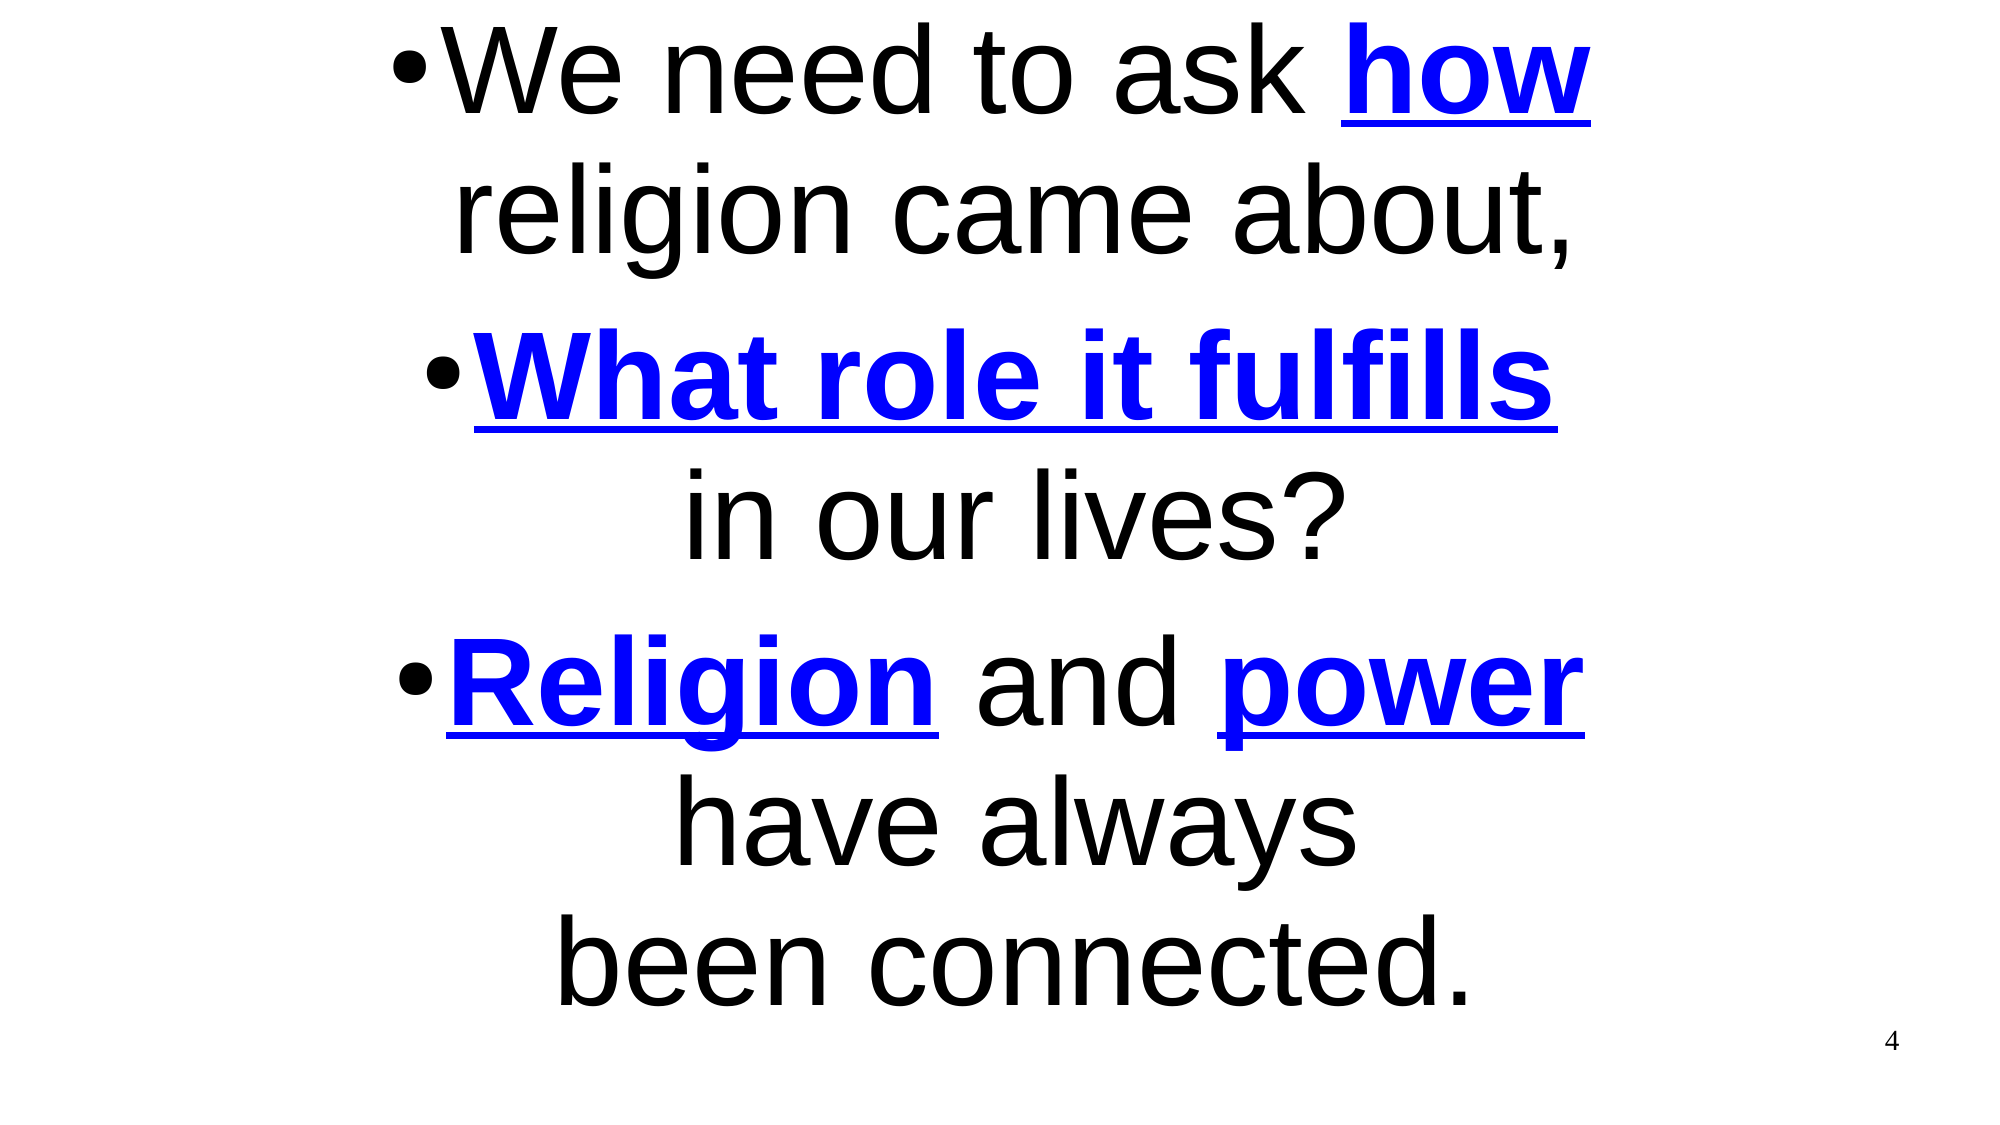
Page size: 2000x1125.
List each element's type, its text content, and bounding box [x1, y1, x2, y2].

list We need to ask how religion came about, What role it fulfills in our lives? Religion and power have always been connected. [0, 0, 1996, 1123]
